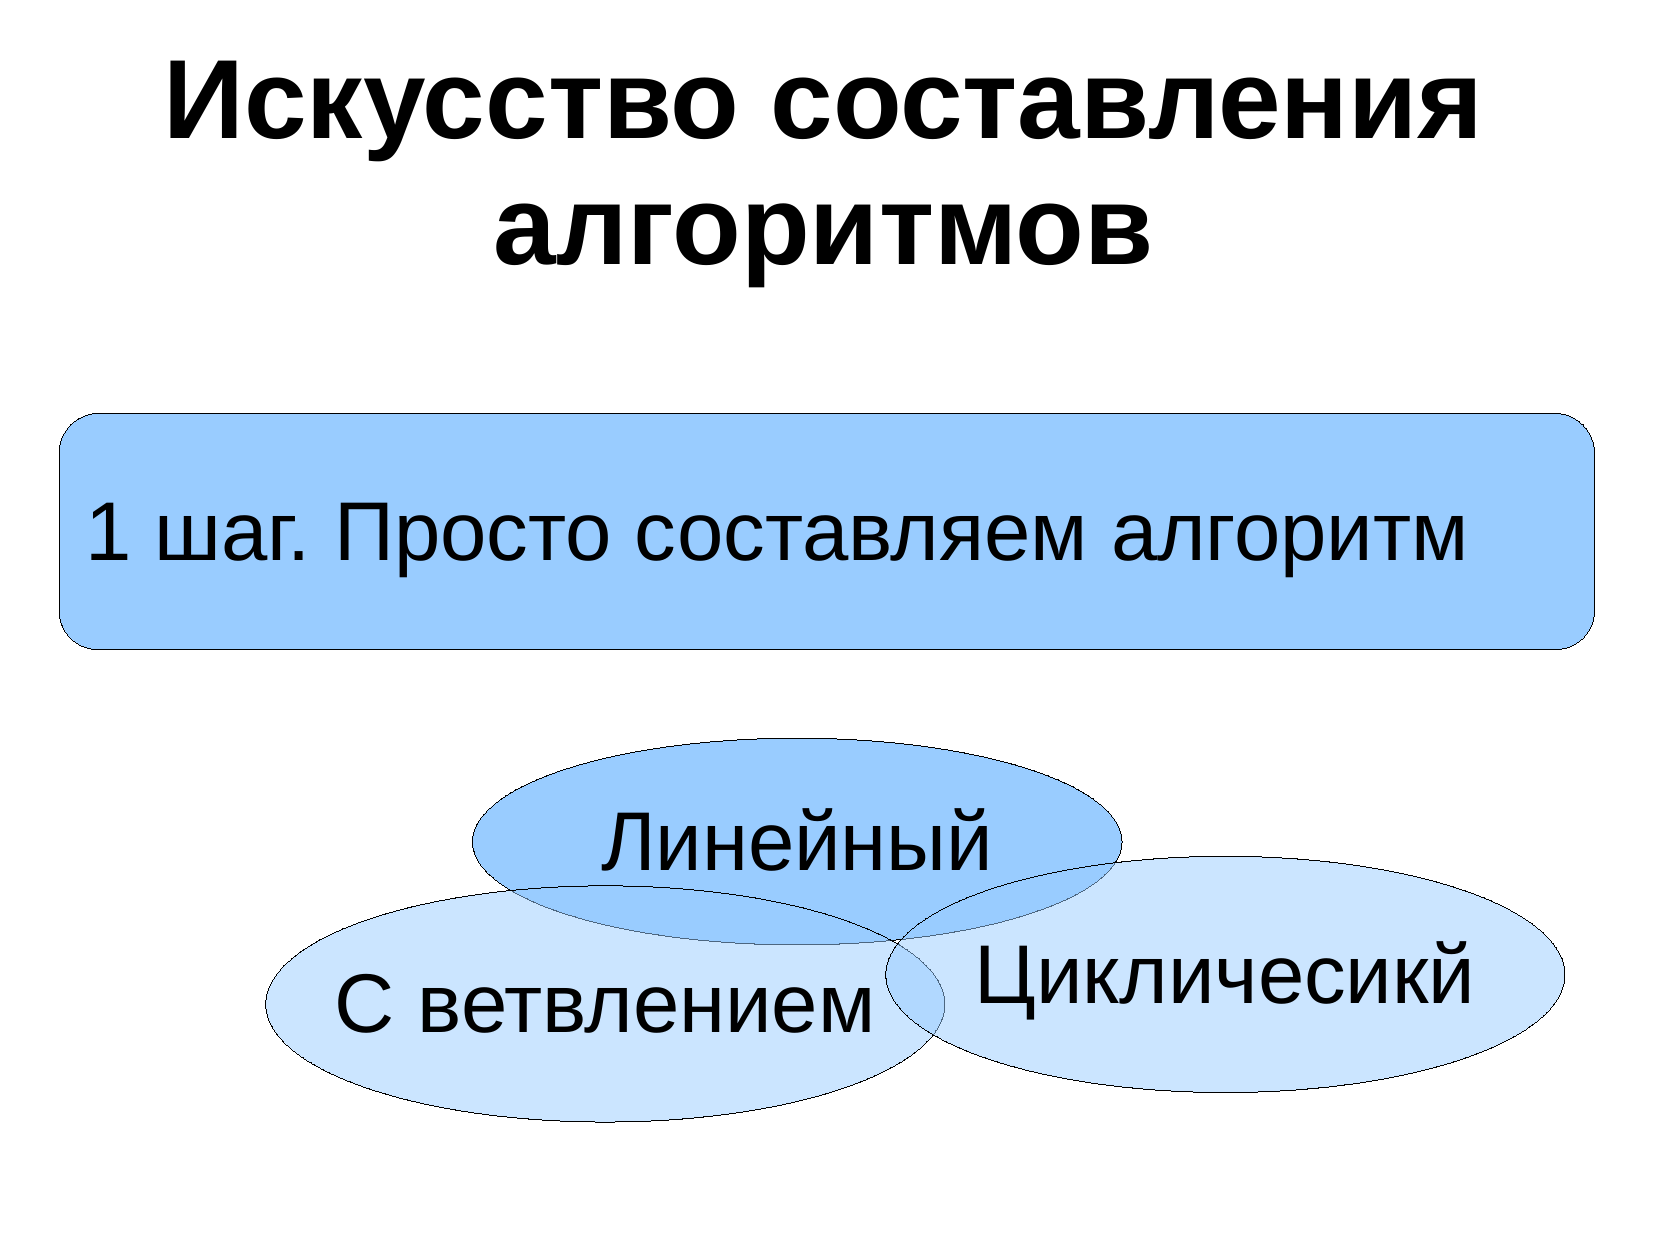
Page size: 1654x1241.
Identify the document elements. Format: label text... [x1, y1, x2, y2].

text_box Цикличесикй [885, 856, 1565, 1093]
text_box Линейный [472, 738, 1123, 941]
text_box С ветвлением [265, 885, 933, 1123]
text_box 1 шаг. Просто составляем алгоритм [59, 413, 1595, 650]
text_box Искусство составления алгоритмов [100, 29, 1548, 296]
